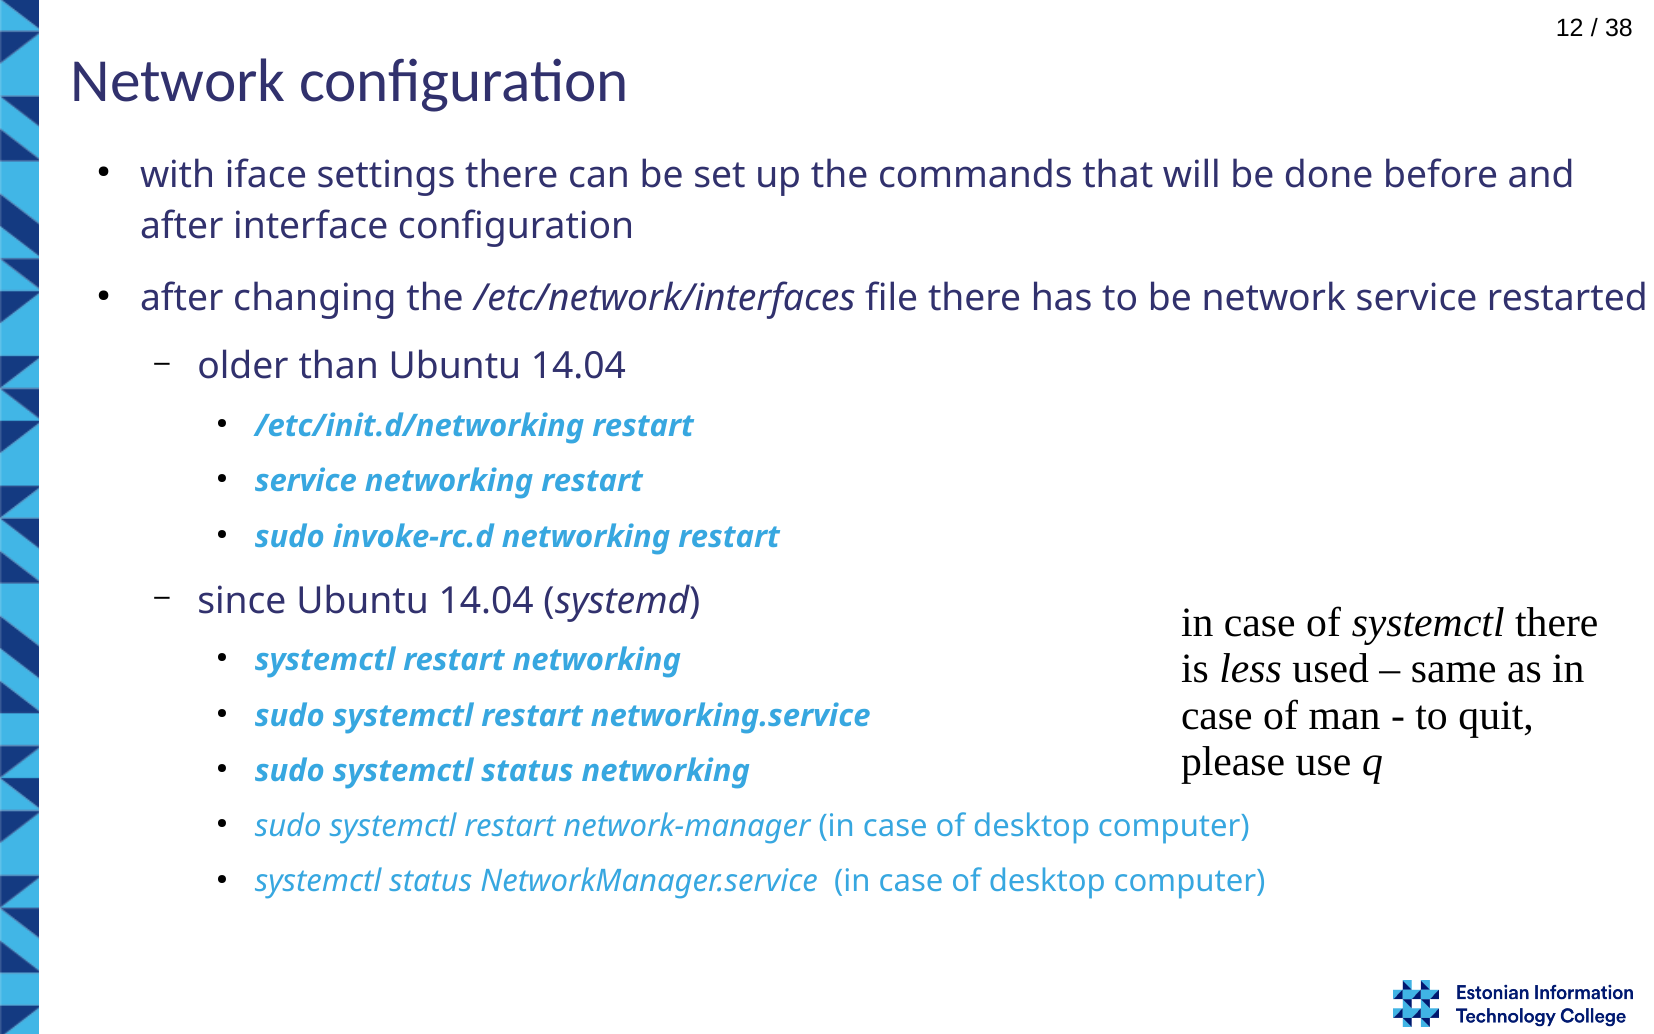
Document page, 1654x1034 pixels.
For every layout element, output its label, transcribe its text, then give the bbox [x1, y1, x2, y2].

title Network configuration [70, 41, 1630, 130]
text_box in case of systemctl there is less used – same as in case of man - to quit, please use q [1181, 599, 1625, 784]
list with iface settings there can be set up the commands that will be done before and after interface configuration after changing the /etc/network/interfaces file there has to be network service restarted older than Ubuntu 14.04 /etc/init.d/networking restart service networking restart sudo invoke-rc.d networking restart since Ubuntu 14.04 (systemd) systemctl restart networking sudo systemctl restart networking.service sudo systemctl status networking sudo systemctl restart network-manager (in case of desktop computer) systemctl status NetworkManager.service (in case of desktop computer) [82, 147, 1654, 915]
picture [1393, 980, 1633, 1027]
